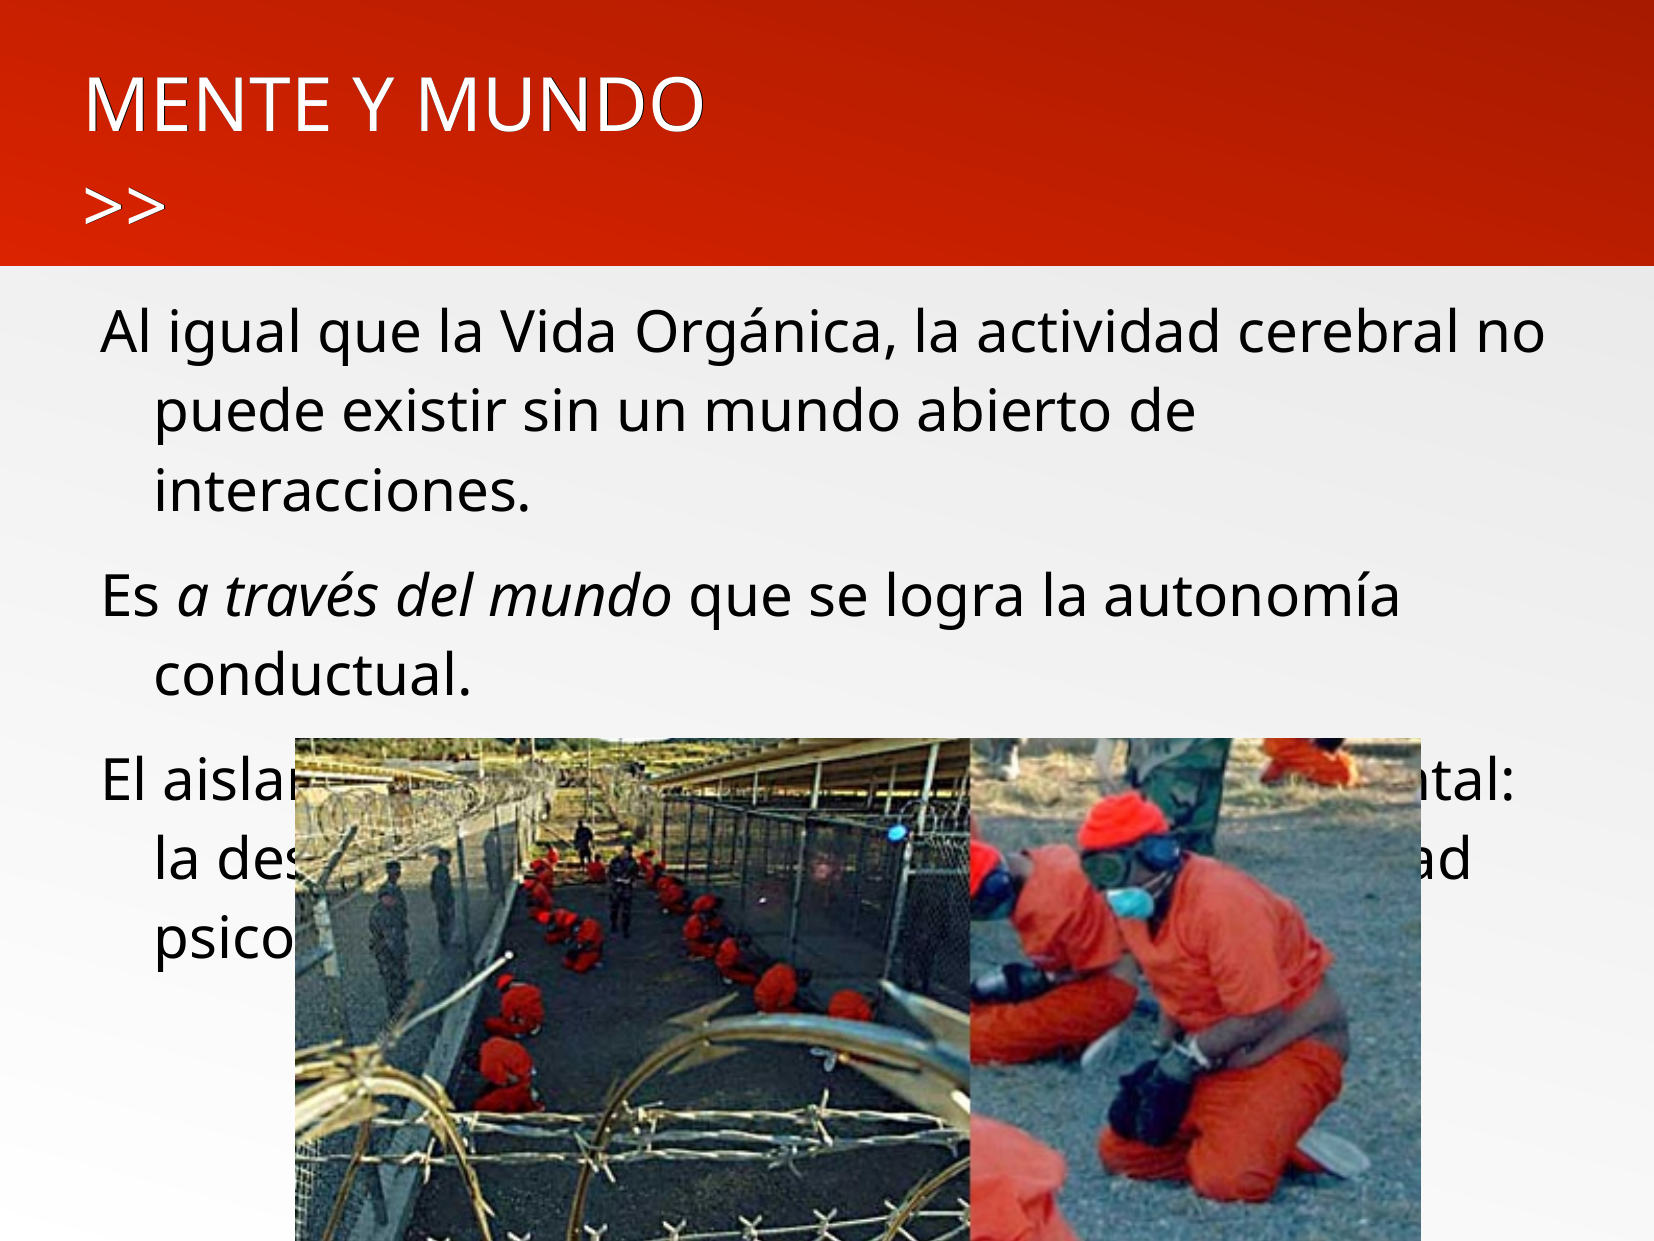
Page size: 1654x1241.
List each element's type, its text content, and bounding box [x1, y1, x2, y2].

picture [295, 738, 1421, 1241]
title MENTE Y MUNDO >> [82, 49, 1571, 257]
text_box [0, 0, 1654, 266]
list Al igual que la Vida Orgánica, la actividad cerebral no puede existir sin un mundo abierto de interacciones. Es a través del mundo que se logra la autonomía conductual. El aislamiento sensomotor lleva a la muerte mental: la desintegración de la identidad y normatividad psicológica. [82, 290, 1571, 1094]
